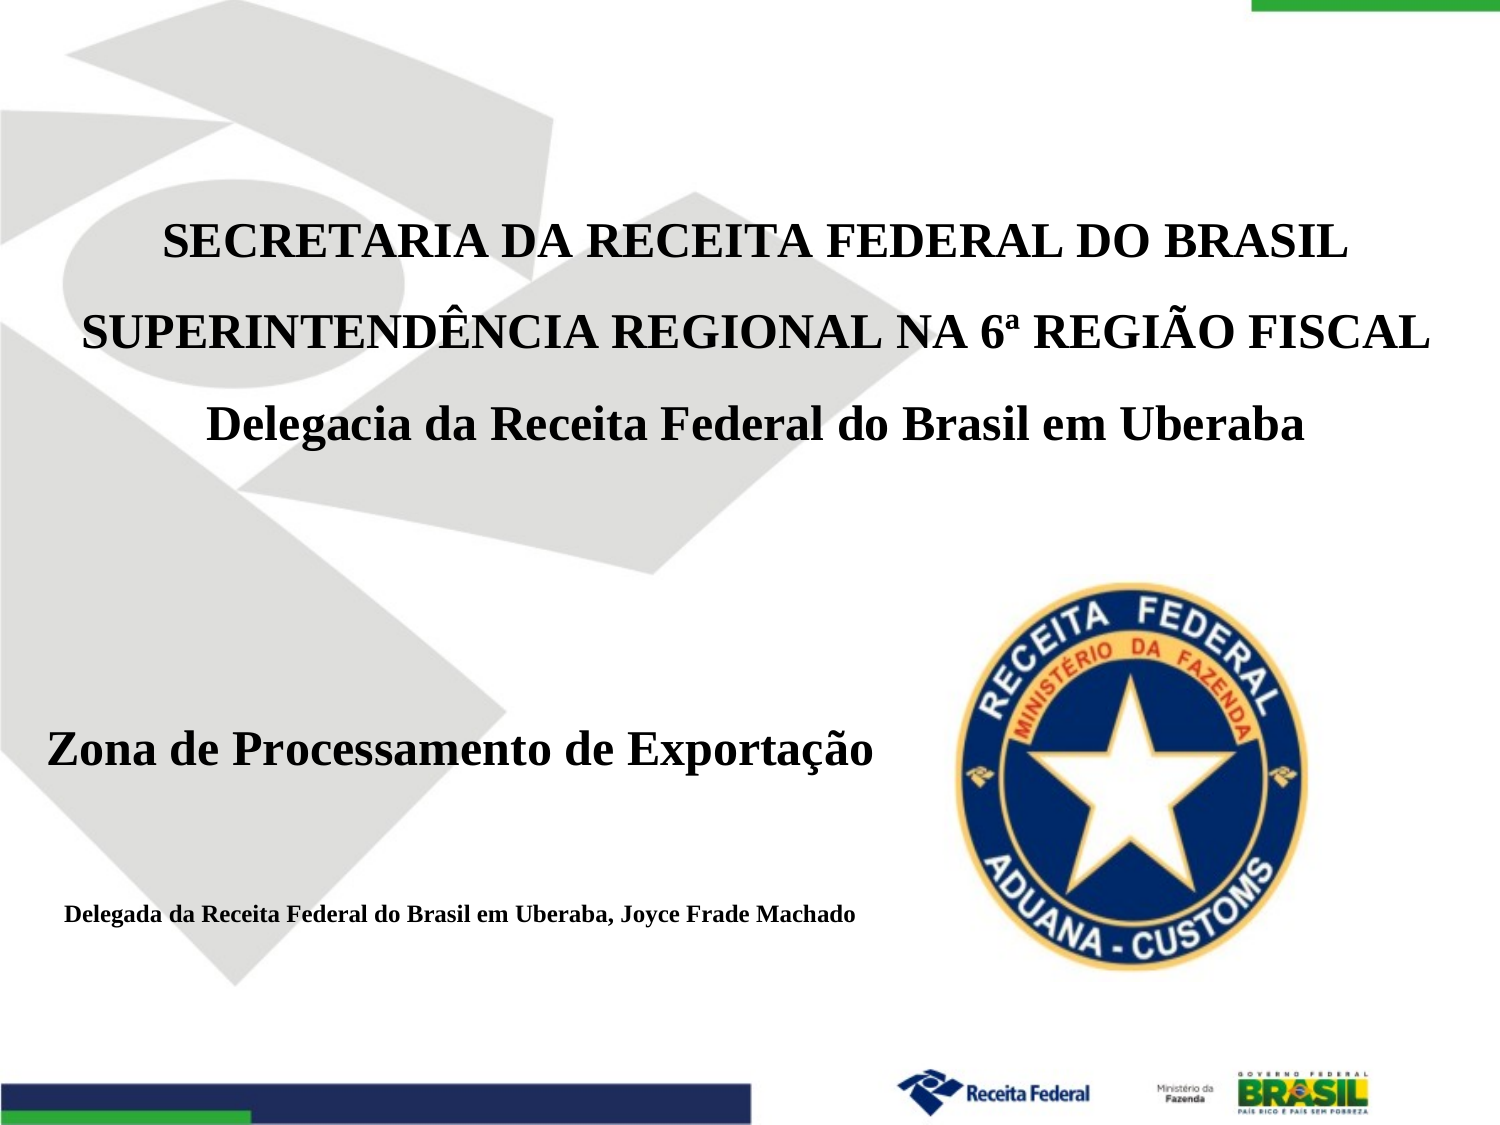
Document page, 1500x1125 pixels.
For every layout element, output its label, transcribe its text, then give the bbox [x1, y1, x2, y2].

picture [0, 0, 1500, 1125]
text_box Zona de Processamento de Exportação Delegada da Receita Federal do Brasil em Uberaba, Joyce Frade Machado [23, 707, 898, 1027]
text_box SECRETARIA DA RECEITA FEDERAL DO BRASIL SUPERINTENDÊNCIA REGIONAL NA 6ª REGIÃO FISCAL Delegacia da Receita Federal do Brasil em Uberaba [62, 199, 1450, 458]
